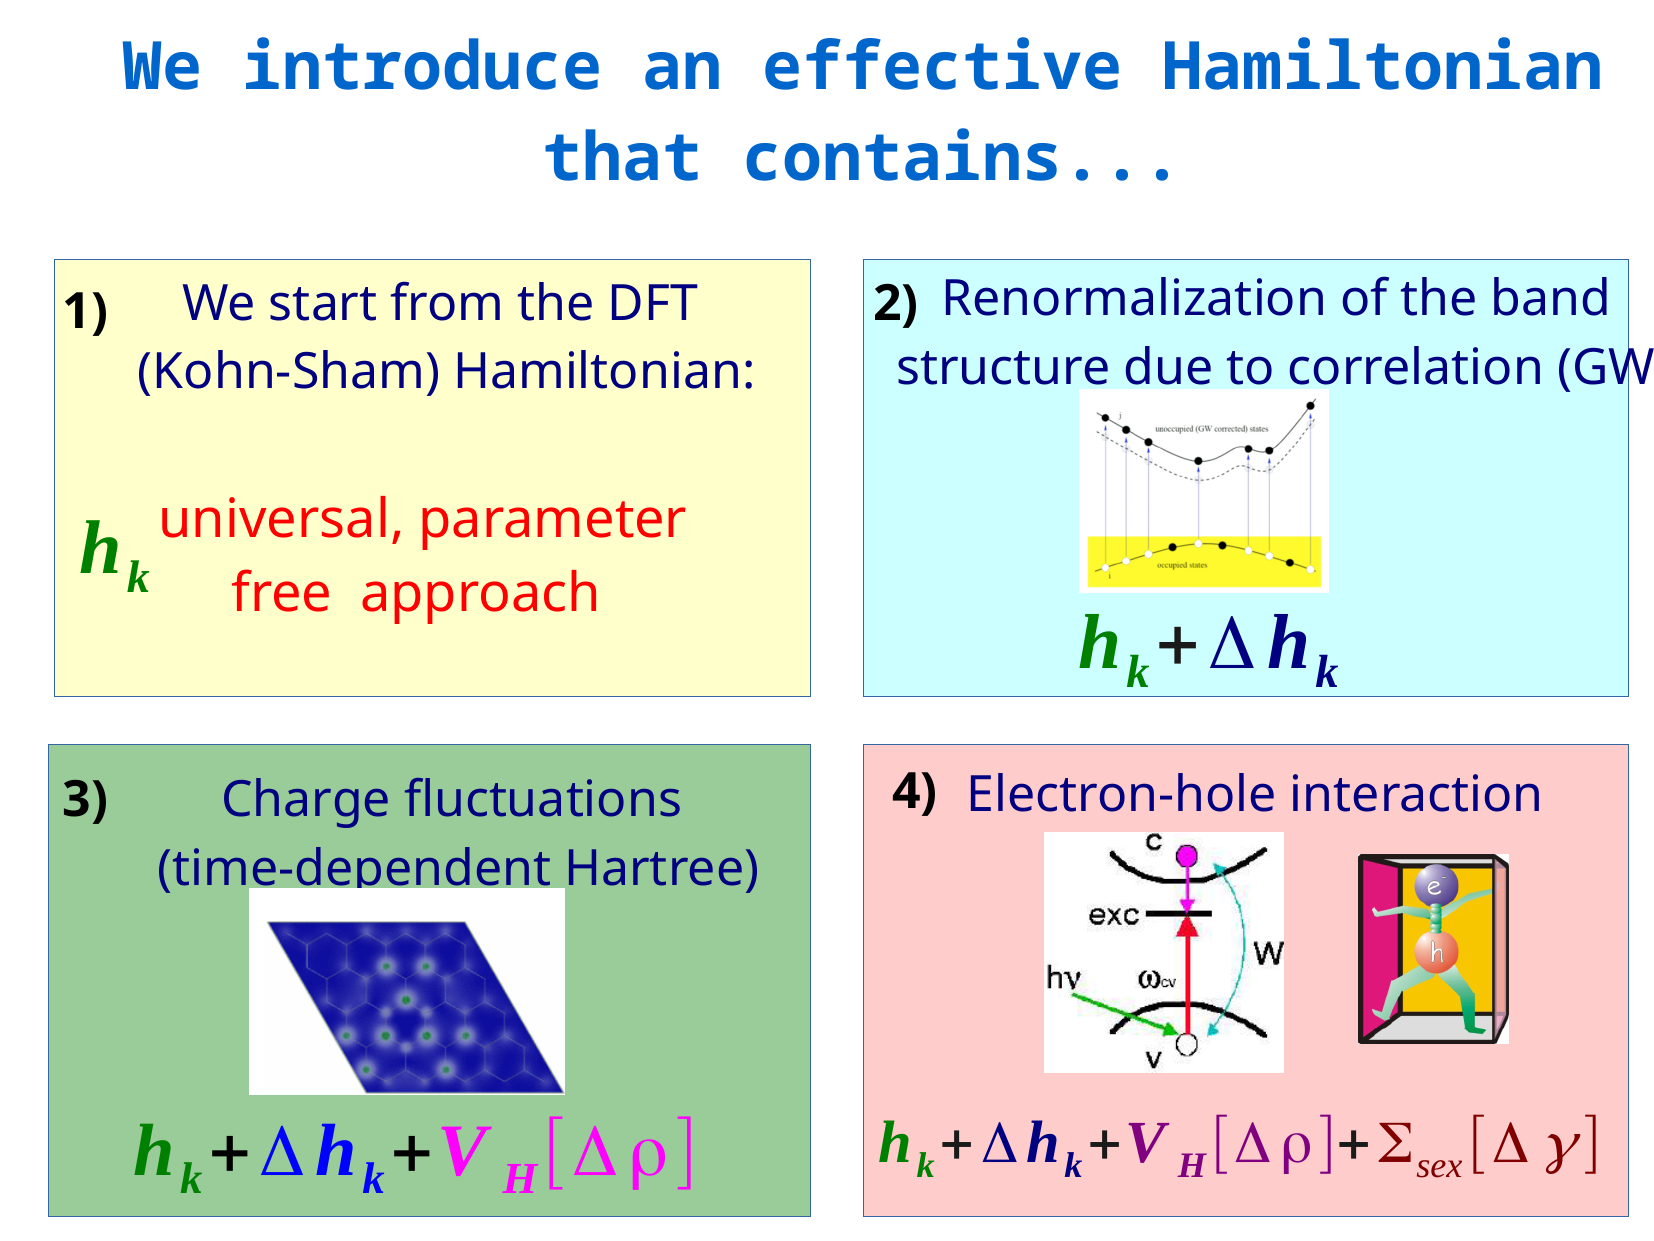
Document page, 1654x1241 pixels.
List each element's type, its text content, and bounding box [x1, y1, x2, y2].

text_box 1) [48, 267, 136, 343]
text_box Renormalization of the band structure due to correlation (GW) [881, 255, 1584, 404]
chart [114, 1110, 715, 1204]
text_box [863, 259, 1629, 697]
text_box [54, 259, 811, 697]
text_box [48, 744, 811, 1217]
text_box [863, 744, 1629, 1217]
text_box [54, 259, 123, 267]
text_box Charge fluctuations (time-dependent Hartree) [142, 755, 680, 905]
chart [60, 506, 113, 603]
text_box 2) [858, 259, 881, 335]
picture [1079, 389, 1329, 593]
chart [863, 1110, 1614, 1186]
text_box Electron-hole interaction [951, 751, 1480, 833]
text_box 4) [877, 748, 965, 824]
picture [1358, 854, 1509, 1044]
text_box 3) [48, 755, 136, 832]
title We introduce an effective Hamiltonian that contains... [72, 0, 1618, 230]
text_box We start from the DFT (Kohn-Sham) Hamiltonian: [123, 259, 704, 409]
text_box universal, parameter free approach [113, 472, 720, 633]
chart [1058, 600, 1359, 698]
text_box [1587, 291, 1602, 312]
picture [1044, 832, 1284, 1073]
picture [249, 888, 565, 1096]
